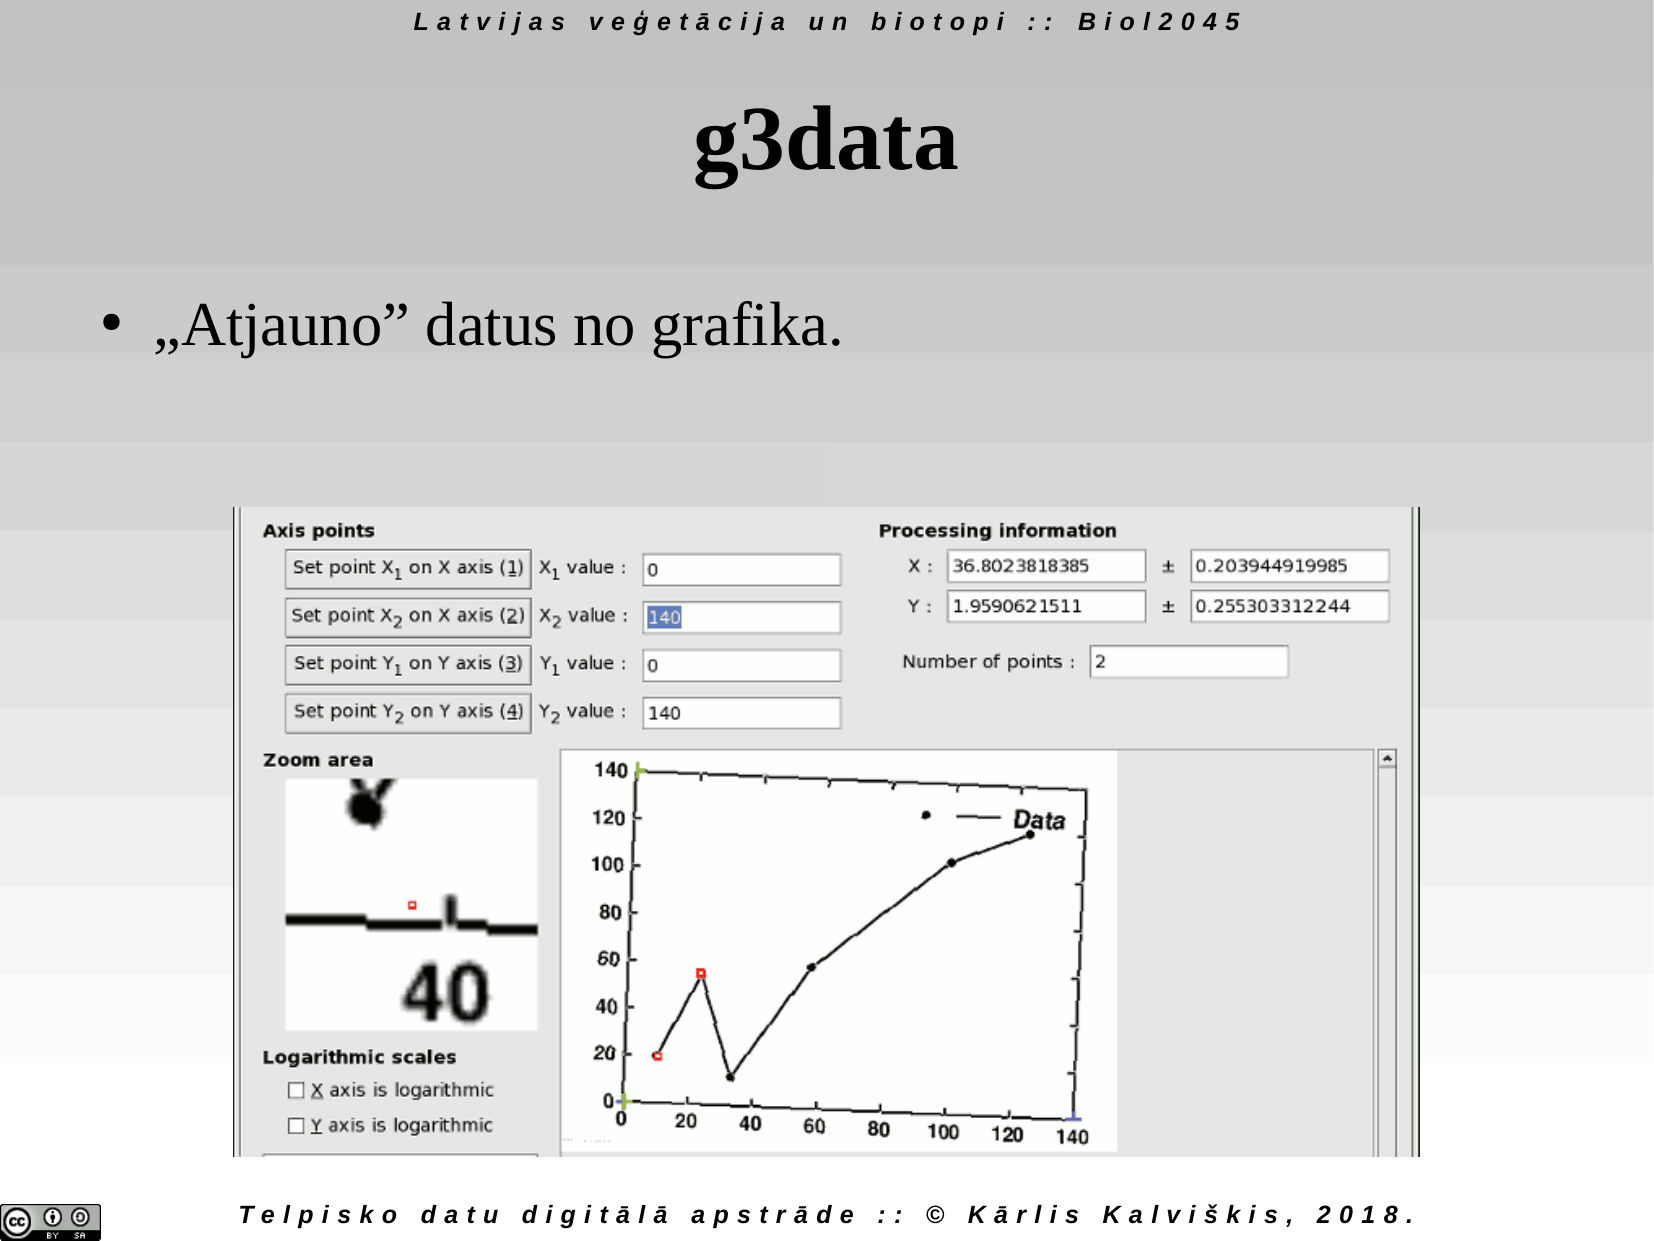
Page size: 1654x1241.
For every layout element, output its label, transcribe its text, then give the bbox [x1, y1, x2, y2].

list „Atjauno” datus no grafika. [82, 289, 1571, 1113]
title g3data [29, 43, 1625, 234]
picture [0, 0, 1654, 1241]
